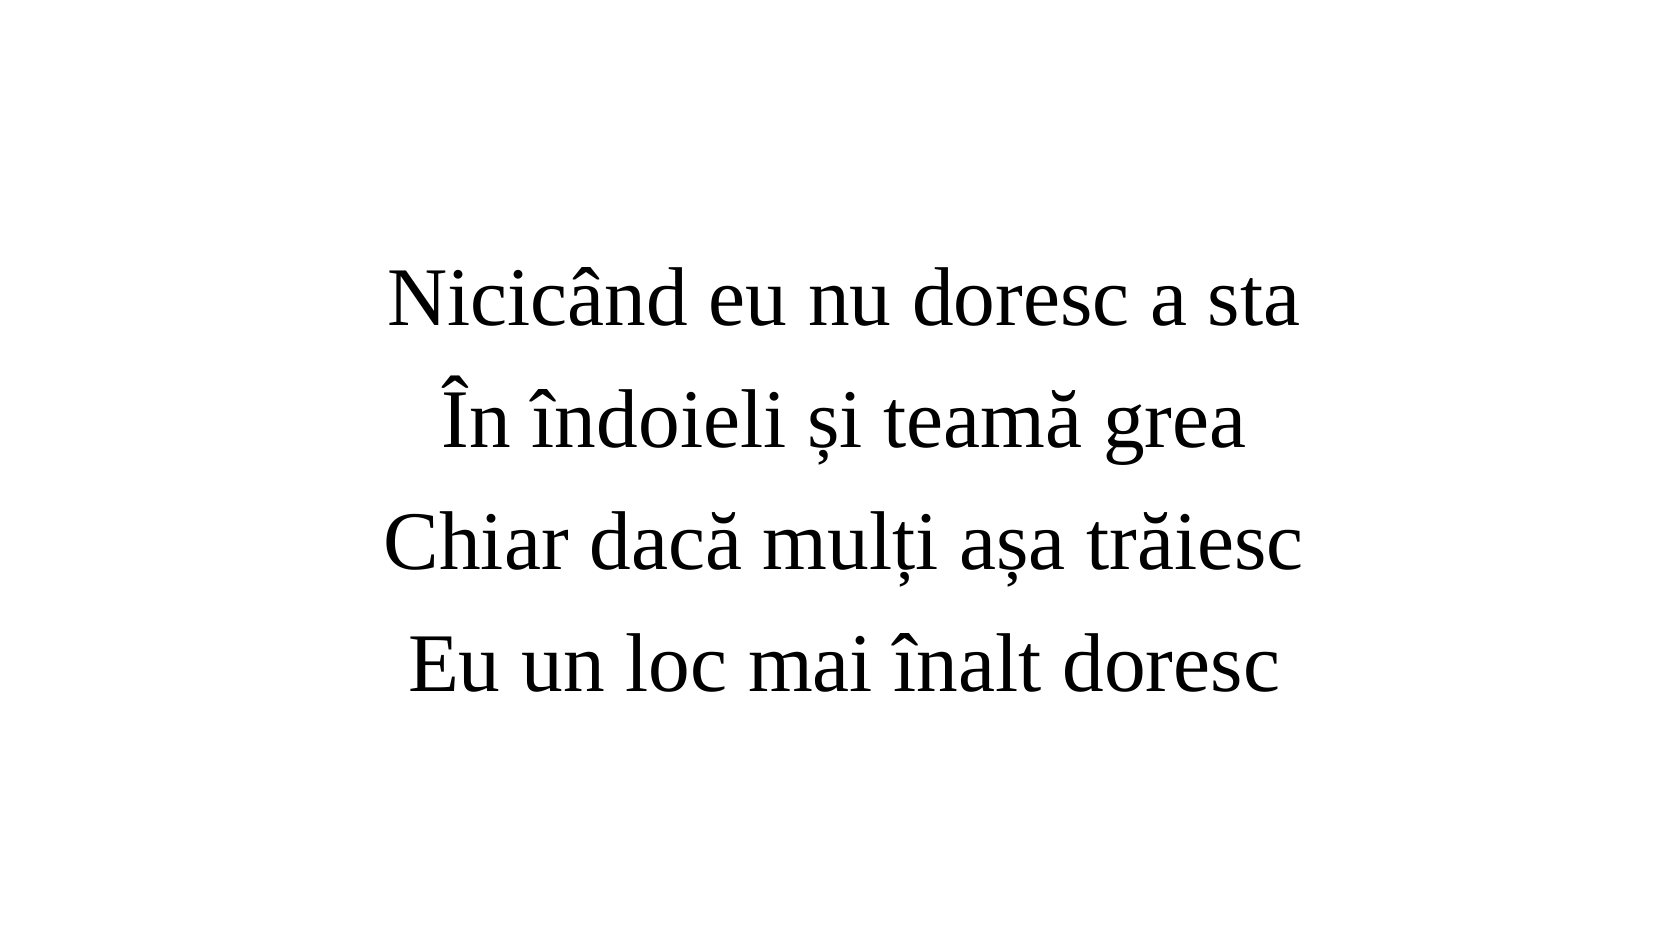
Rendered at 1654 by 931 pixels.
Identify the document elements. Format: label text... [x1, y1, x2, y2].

subtitle Nicicând eu nu doresc a sta În îndoieli și teamă grea Chiar dacă mulți așa trăiesc Eu un loc mai înalt doresc [177, 238, 1512, 712]
